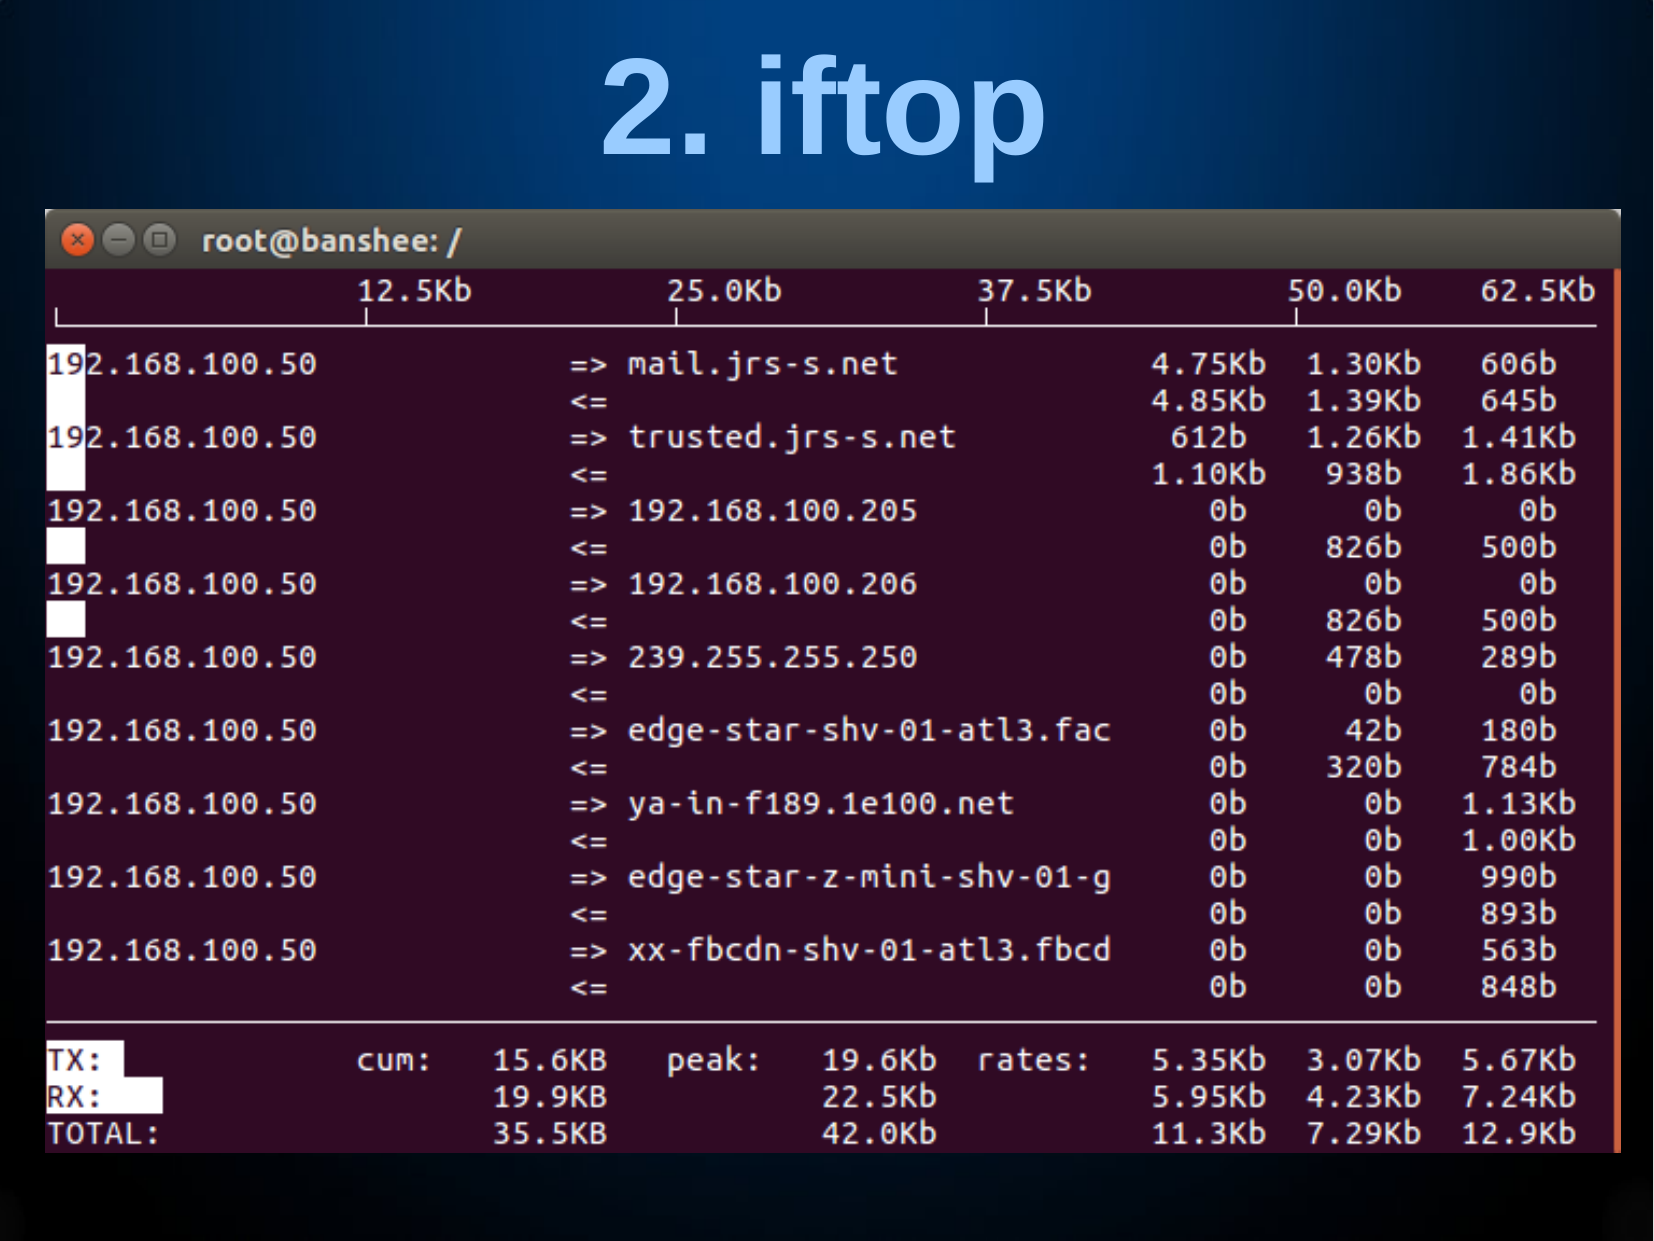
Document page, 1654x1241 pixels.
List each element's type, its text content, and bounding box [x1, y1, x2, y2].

title 2. iftop [0, 2, 1651, 211]
picture [0, 0, 1654, 1241]
